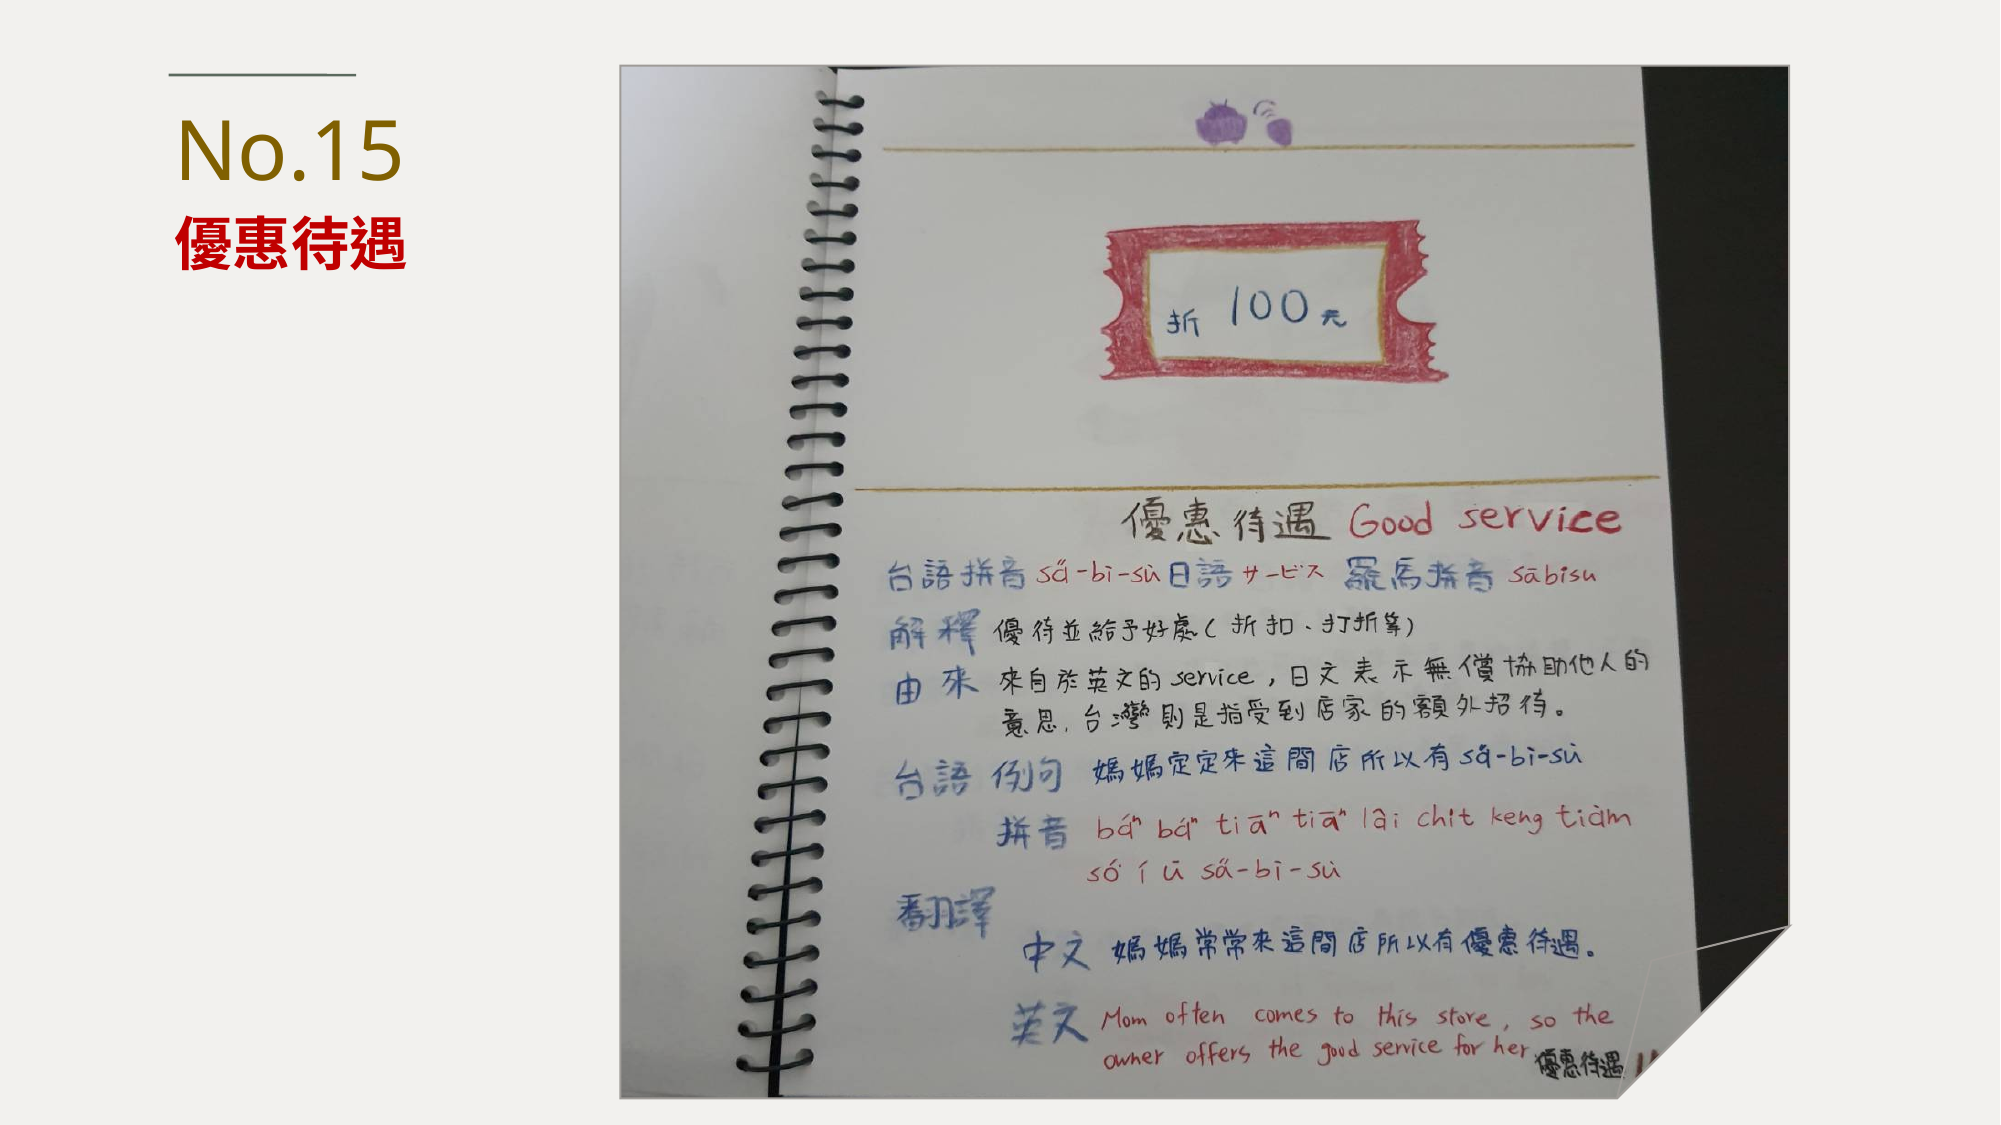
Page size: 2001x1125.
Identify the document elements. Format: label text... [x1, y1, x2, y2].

text_box [620, 65, 1790, 1099]
text_box No.15 [159, 90, 524, 205]
text_box 優惠待遇 [159, 199, 464, 285]
